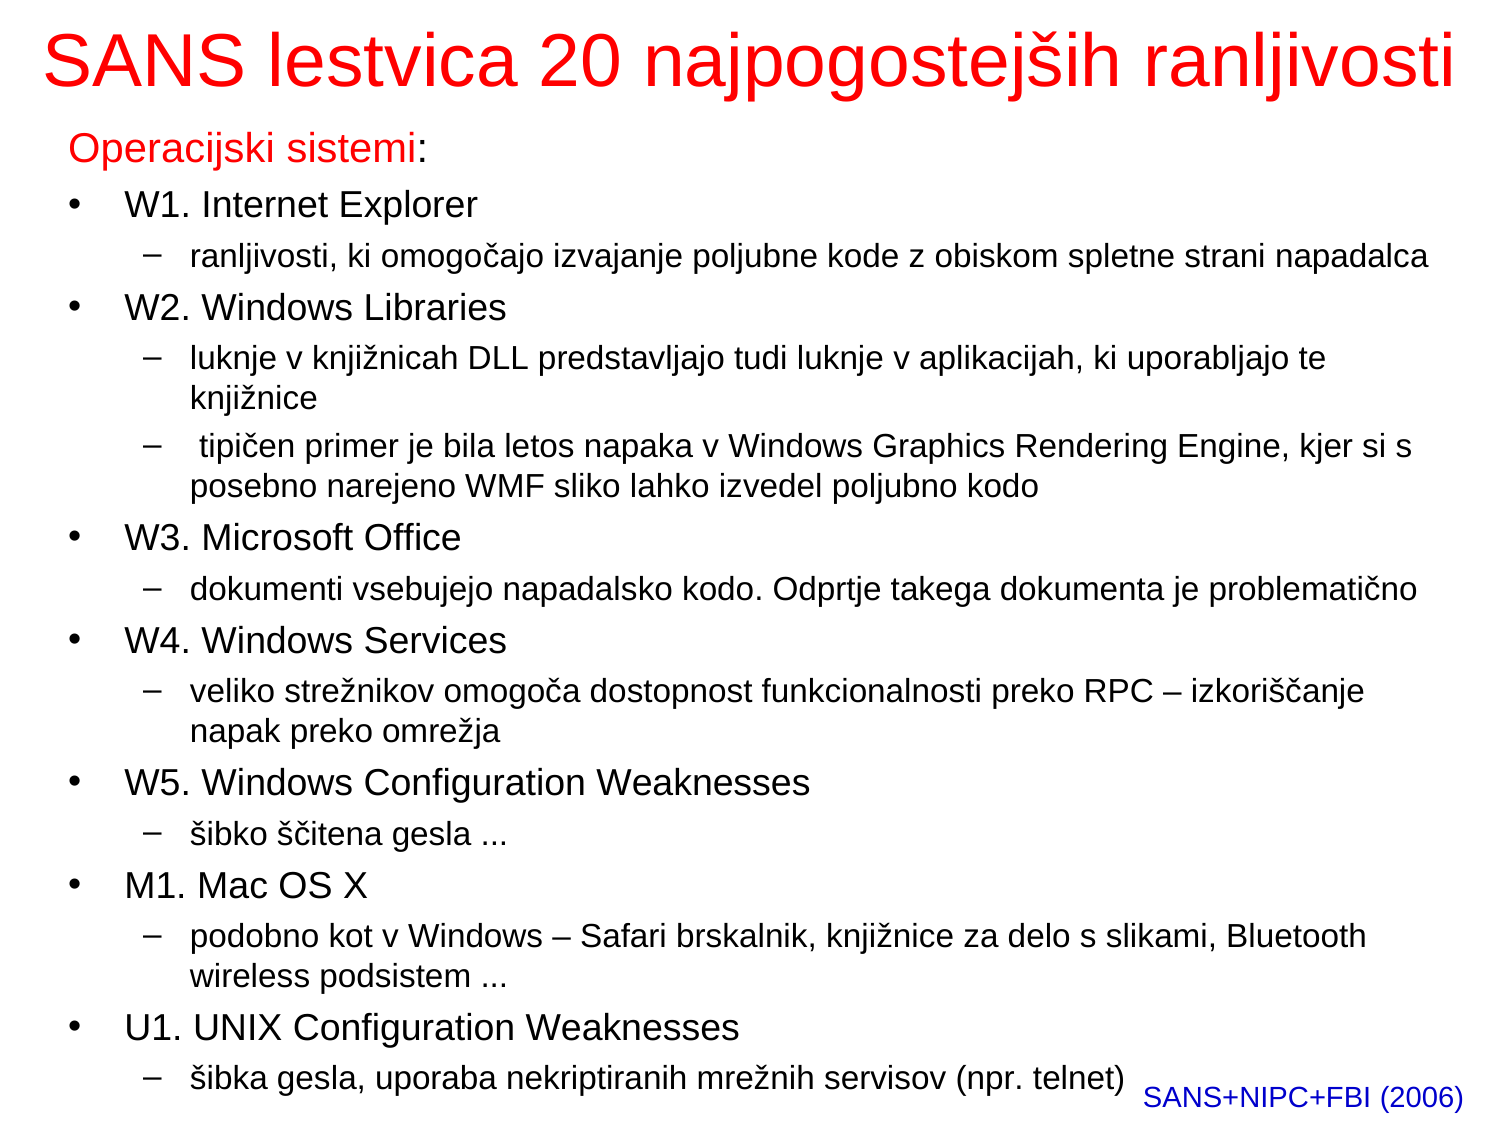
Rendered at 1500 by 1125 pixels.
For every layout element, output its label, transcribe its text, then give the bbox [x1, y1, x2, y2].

text_box SANS+NIPC+FBI (2006) [1128, 1070, 1500, 1121]
title SANS lestvica 20 najpogostejših ranljivosti [0, 0, 1500, 114]
list Operacijski sistemi: W1. Internet Explorer ranljivosti, ki omogočajo izvajanje poljubne kode z obiskom spletne strani napadalca W2. Windows Libraries luknje v knjižnicah DLL predstavljajo tudi luknje v aplikacijah, ki uporabljajo te knjižnice tipičen primer je bila letos napaka v Windows Graphics Rendering Engine, kjer si s posebno narejeno WMF sliko lahko izvedel poljubno kodo W3. Microsoft Office dokumenti vsebujejo napadalsko kodo. Odprtje takega dokumenta je problematično W4. Windows Services veliko strežnikov omogoča dostopnost funkcionalnosti preko RPC – izkoriščanje napak preko omrežja W5. Windows Configuration Weaknesses šibko ščitena gesla ... M1. Mac OS X podobno kot v Windows – Safari brskalnik, knjižnice za delo s slikami, Bluetooth wireless podsistem ... U1. UNIX Configuration Weaknesses šibka gesla, uporaba nekriptiranih mrežnih servisov (npr. telnet) [53, 113, 1471, 1125]
